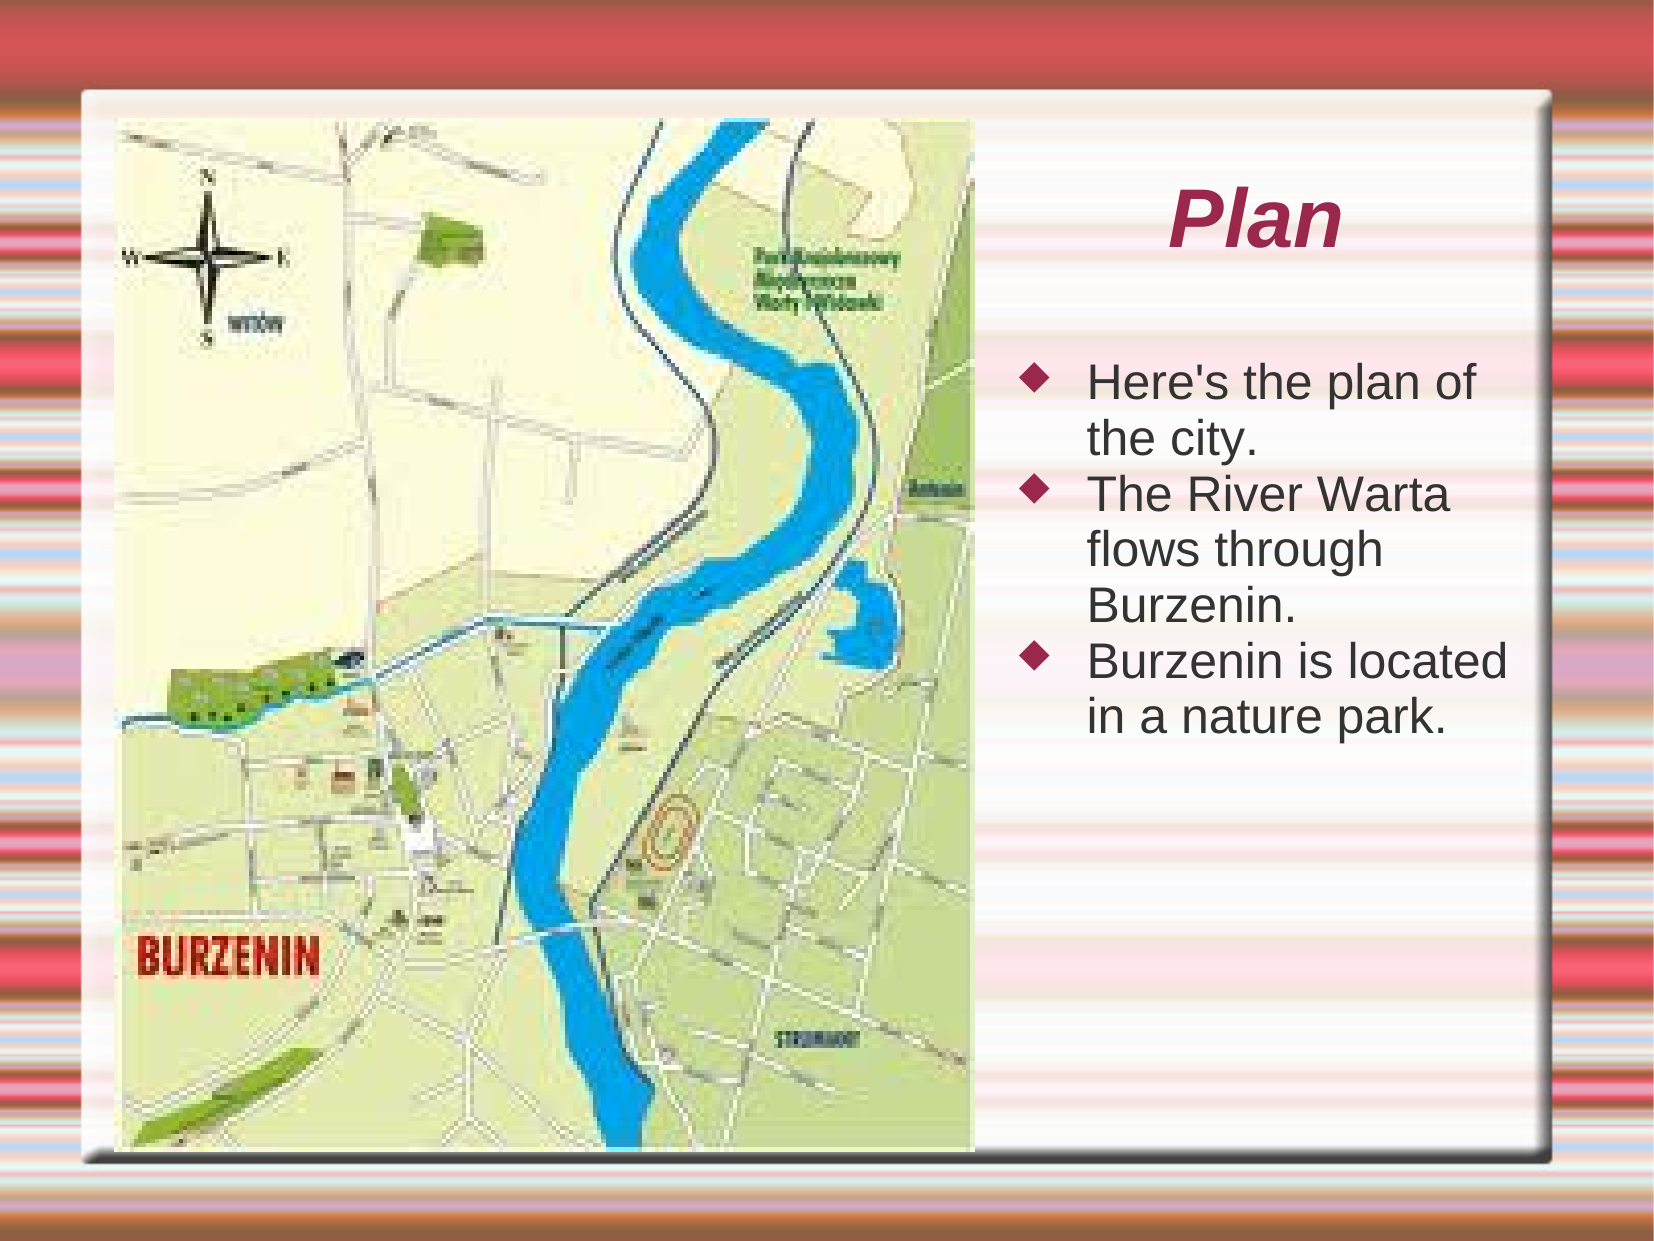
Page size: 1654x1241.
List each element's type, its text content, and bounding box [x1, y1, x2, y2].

list Here's the plan of the city. The River Warta flows through Burzenin. Burzenin is located in a nature park. [1003, 354, 1517, 1136]
picture [0, 0, 1654, 1241]
title Plan [121, 114, 1534, 322]
